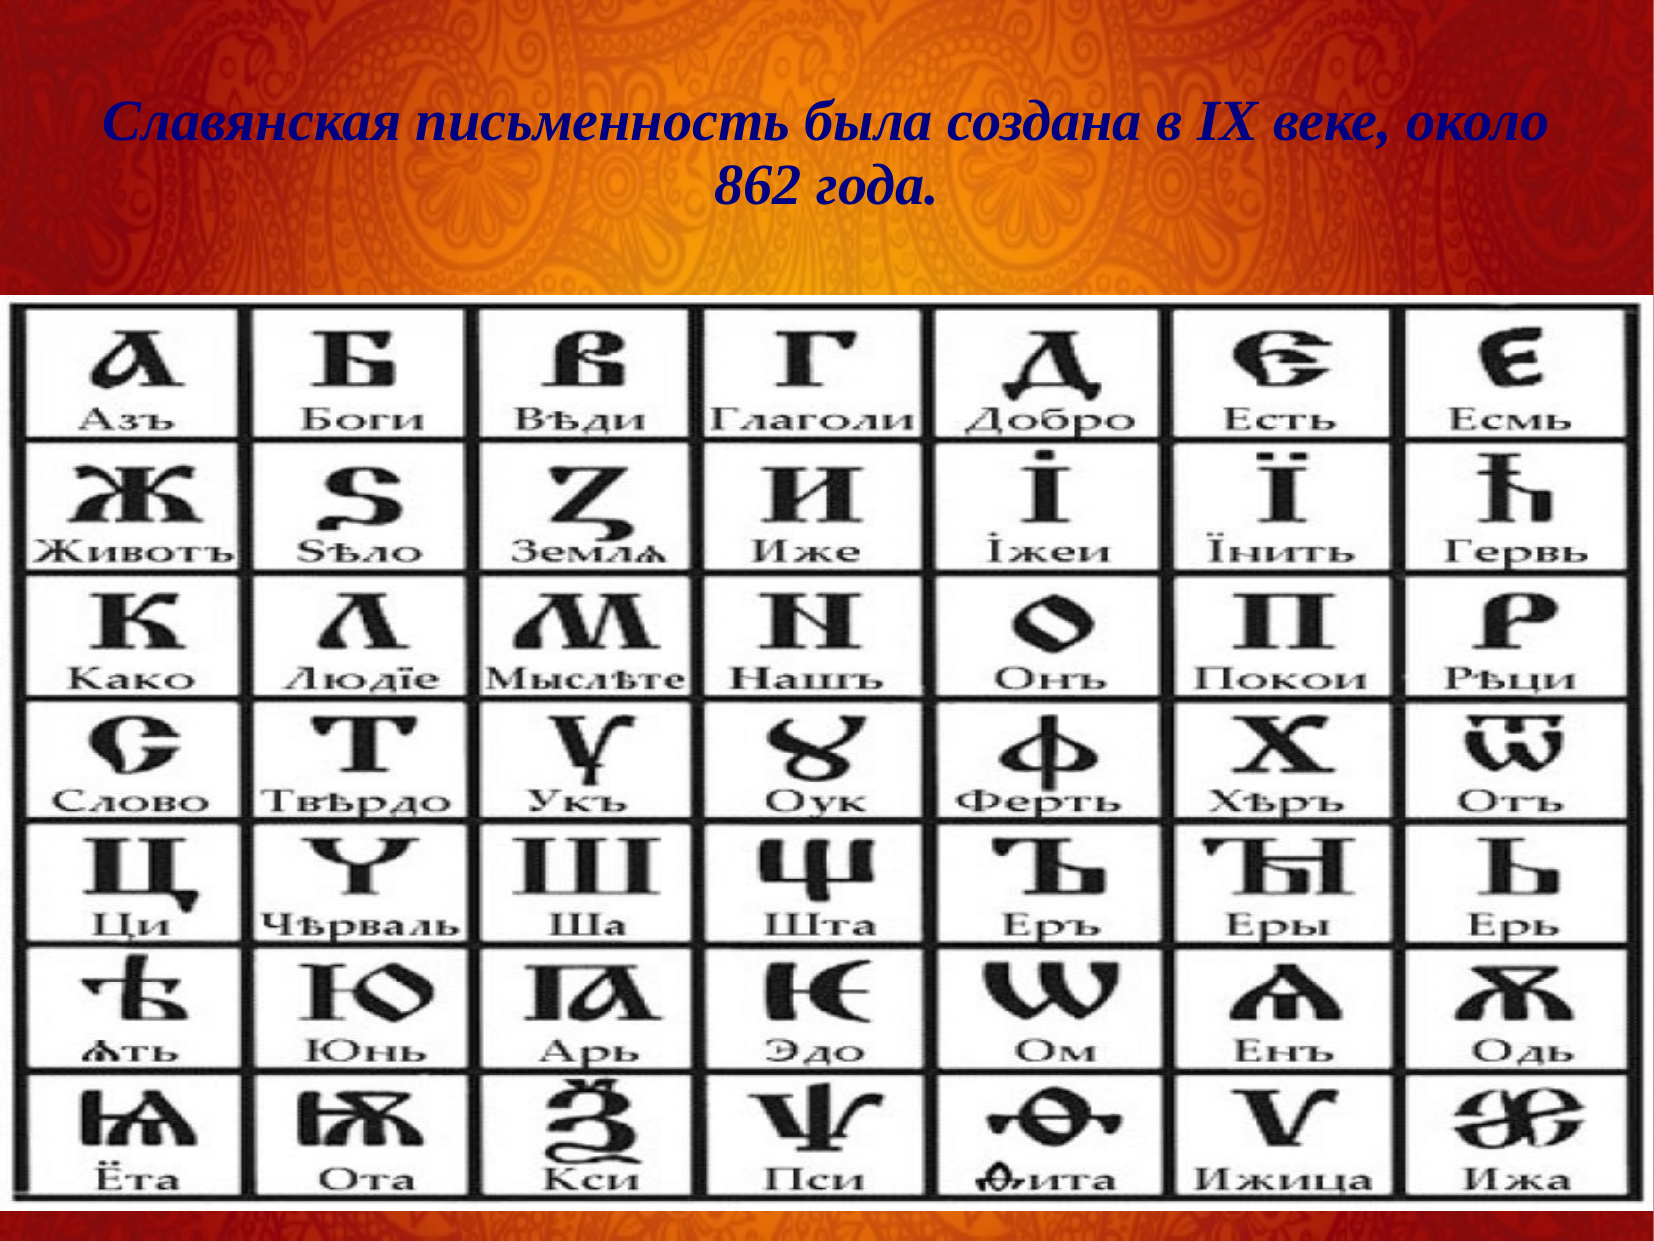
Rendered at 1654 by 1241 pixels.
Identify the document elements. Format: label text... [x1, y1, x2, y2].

subtitle [82, 290, 1571, 1109]
title Славянская письменность была создана в IX веке, около 862 года. [82, 56, 1571, 250]
picture [0, 0, 1654, 1241]
